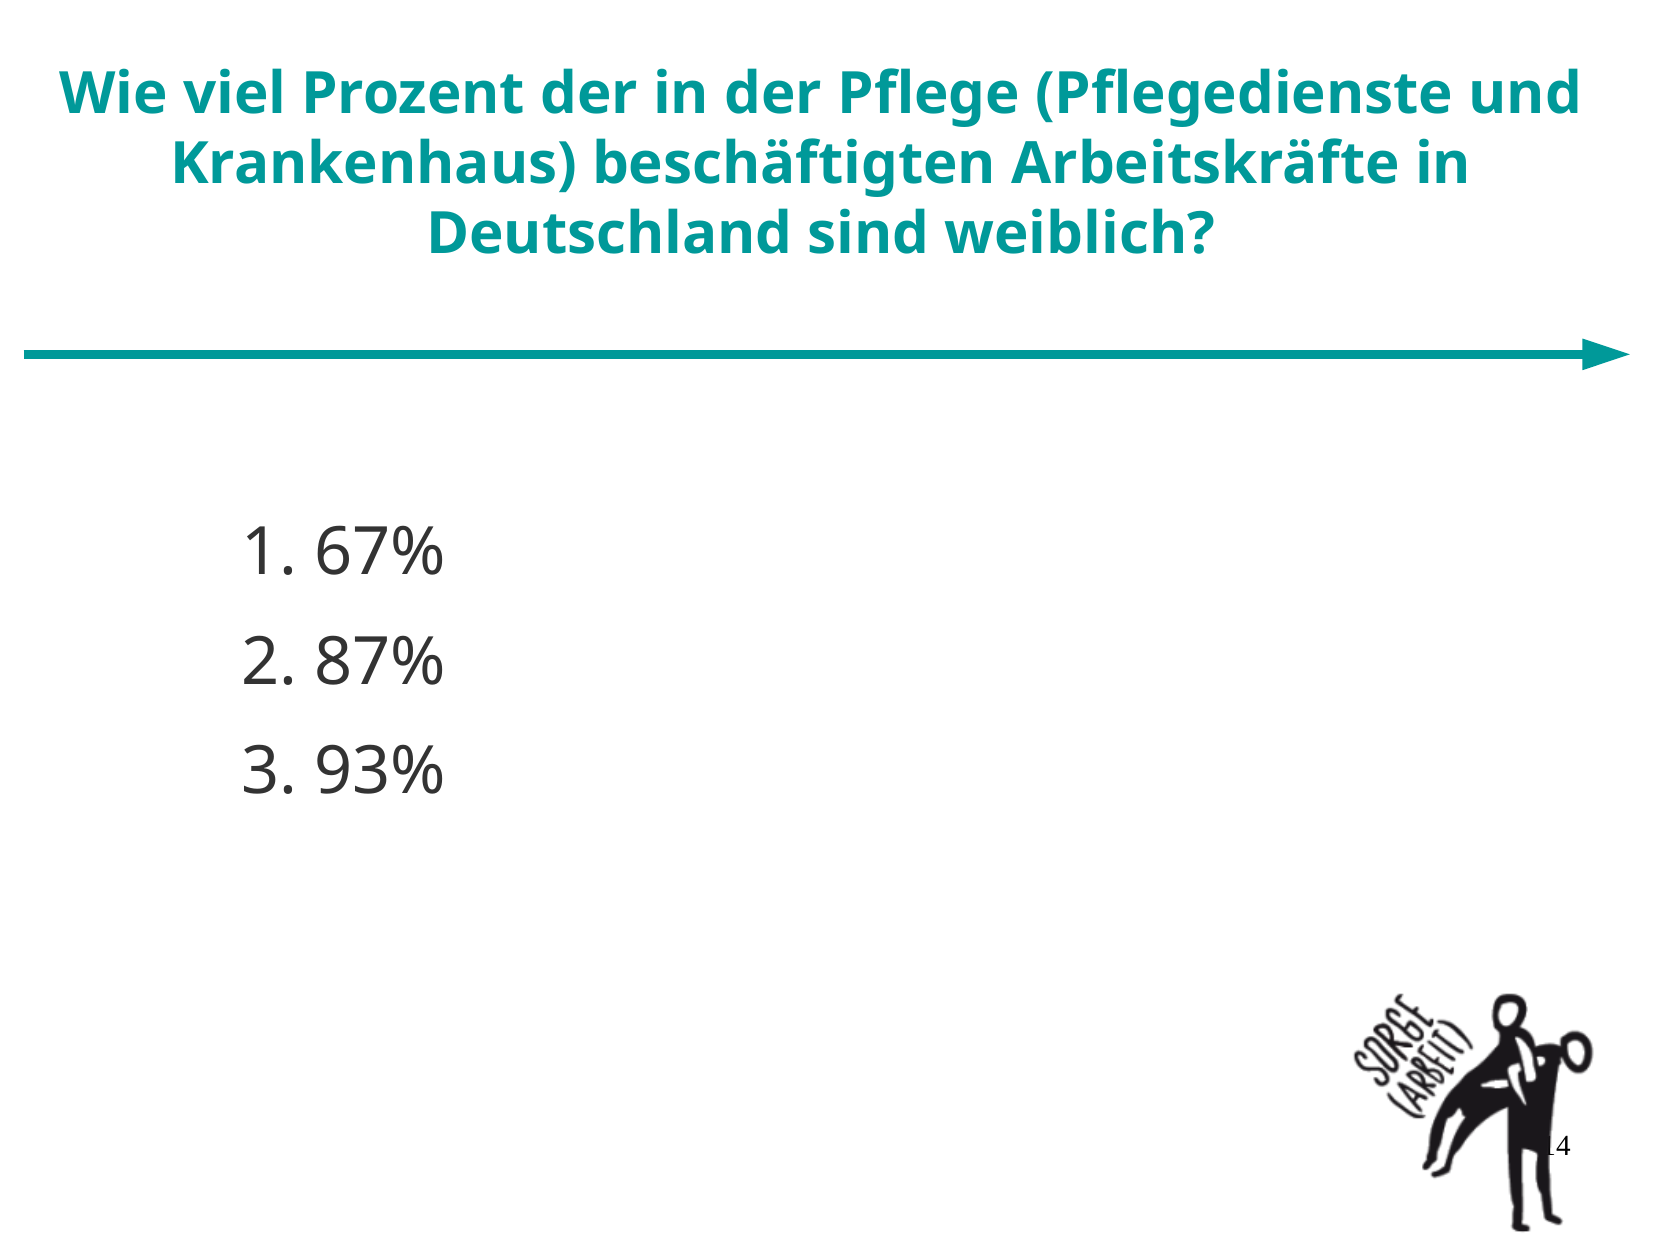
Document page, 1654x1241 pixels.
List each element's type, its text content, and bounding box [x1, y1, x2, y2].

list 1. 67% 2. 87% 3. 93% [241, 507, 709, 934]
picture [1281, 925, 1654, 1241]
title Wie viel Prozent der in der Pflege (Pflegedienste und Krankenhaus) beschäftigten Arbeitskräfte in Deutschland sind weiblich? [35, 7, 1607, 308]
